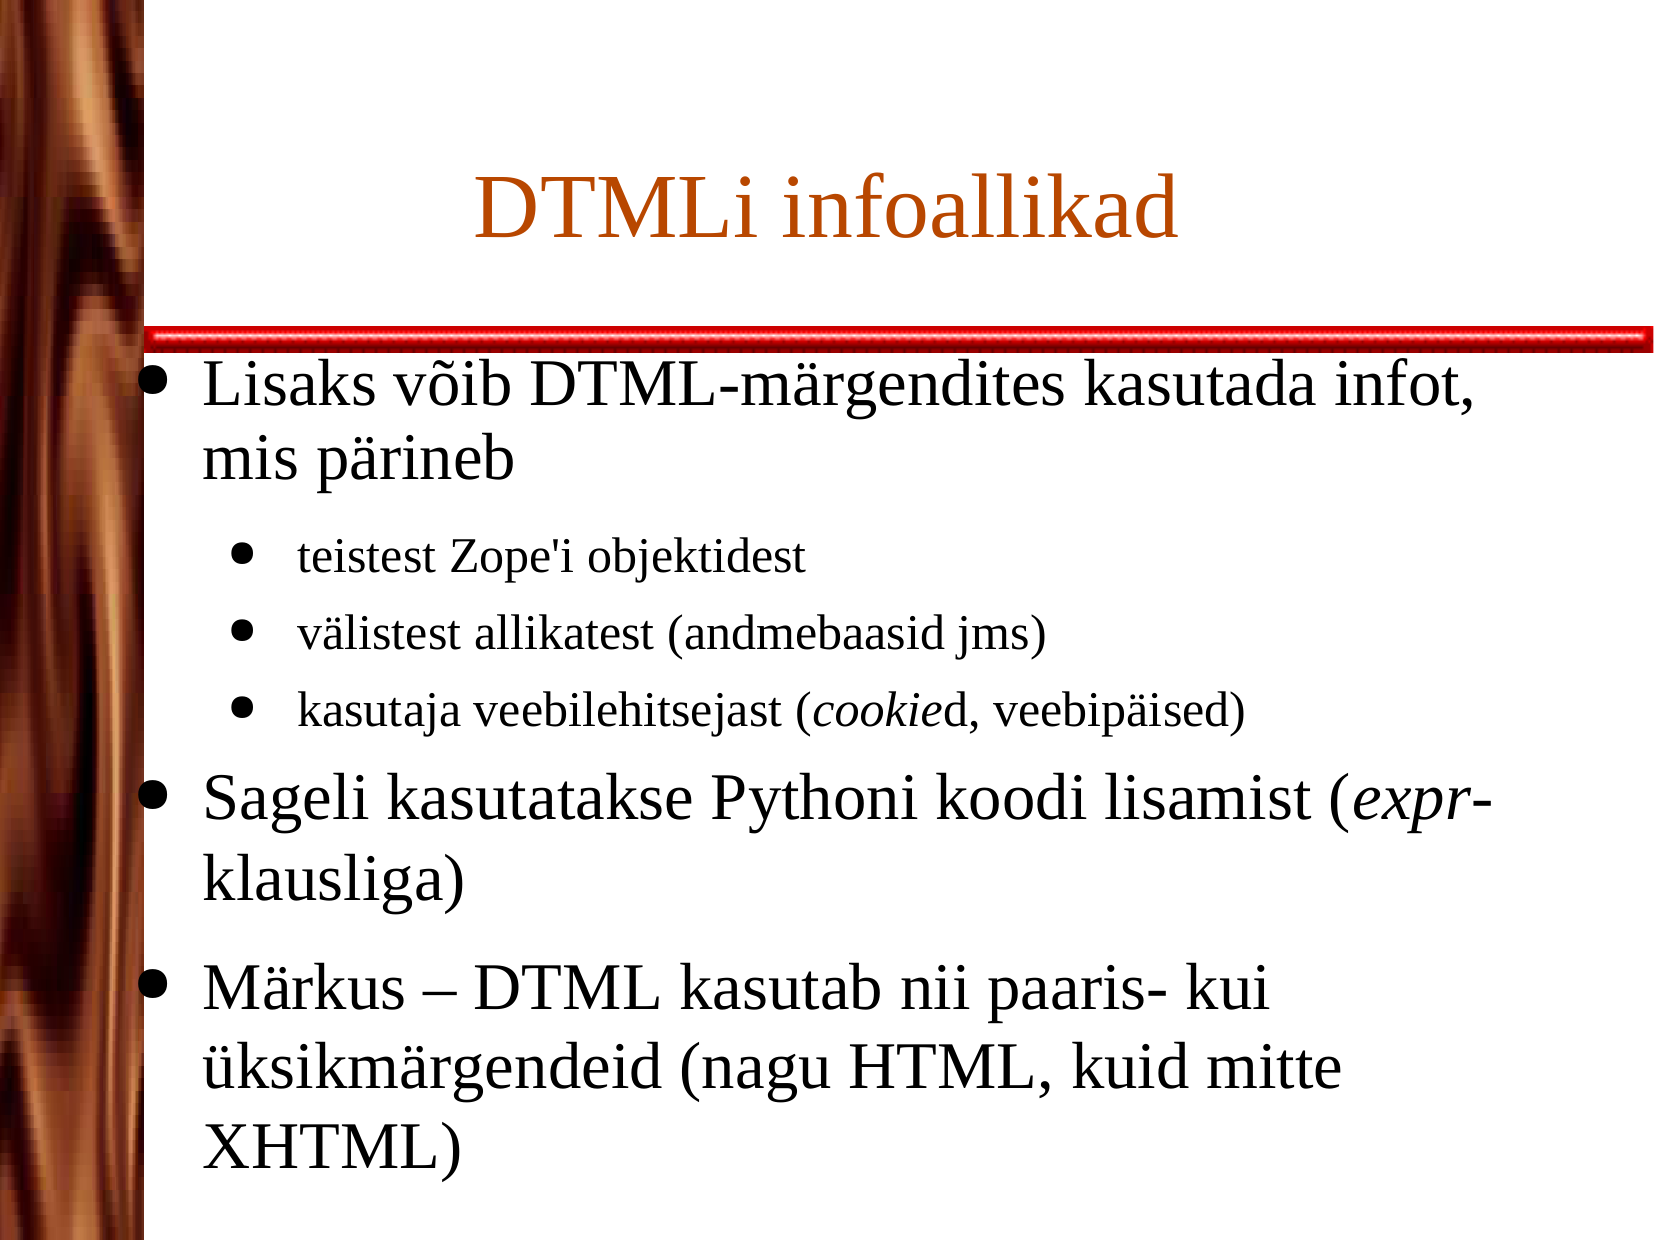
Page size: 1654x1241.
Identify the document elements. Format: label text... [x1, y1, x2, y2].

title DTMLi infoallikad [121, 100, 1533, 312]
list Lisaks võib DTML-märgendites kasutada infot, mis pärineb teistest Zope'i objektidest välistest allikatest (andmebaasid jms) kasutaja veebilehitsejast (cookied, veebipäised) Sageli kasutatakse Pythoni koodi lisamist (expr-klausliga) Märkus – DTML kasutab nii paaris- kui üksikmärgendeid (nagu HTML, kuid mitte XHTML) [121, 344, 1533, 1188]
picture [0, 0, 1654, 1240]
